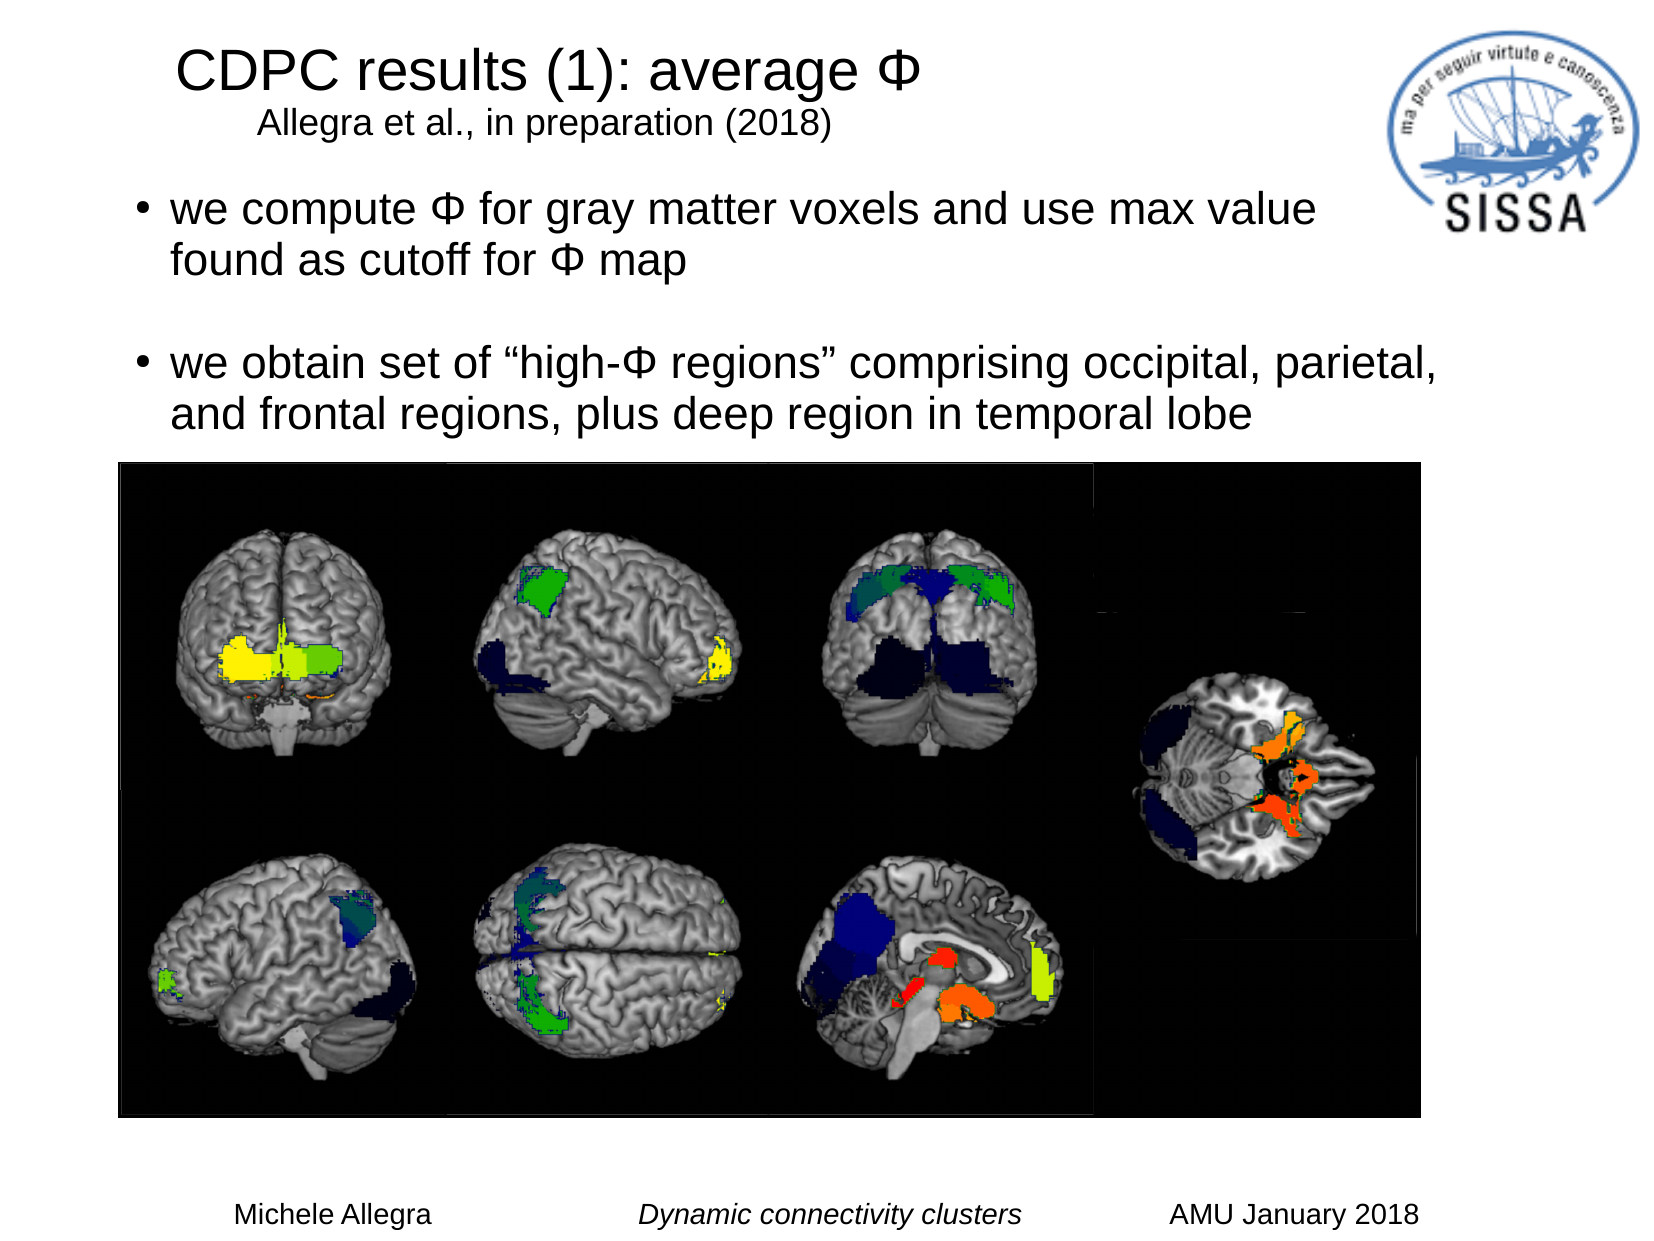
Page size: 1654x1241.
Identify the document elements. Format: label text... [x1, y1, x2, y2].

text_box we compute Φ for gray matter voxels and use max value found as cutoff for Φ map we obtain set of “high-Φ regions” comprising occipital, parietal, and frontal regions, plus deep region in temporal lobe [120, 115, 1486, 1025]
picture [1372, 27, 1654, 238]
picture [118, 462, 1421, 1118]
title Michele Allegra Dynamic connectivity clusters AMU January 2018 [82, 1177, 1572, 1241]
text_box Allegra et al., in preparation (2018) [242, 94, 963, 152]
title CDPC results (1): average Φ [5, 0, 1094, 174]
